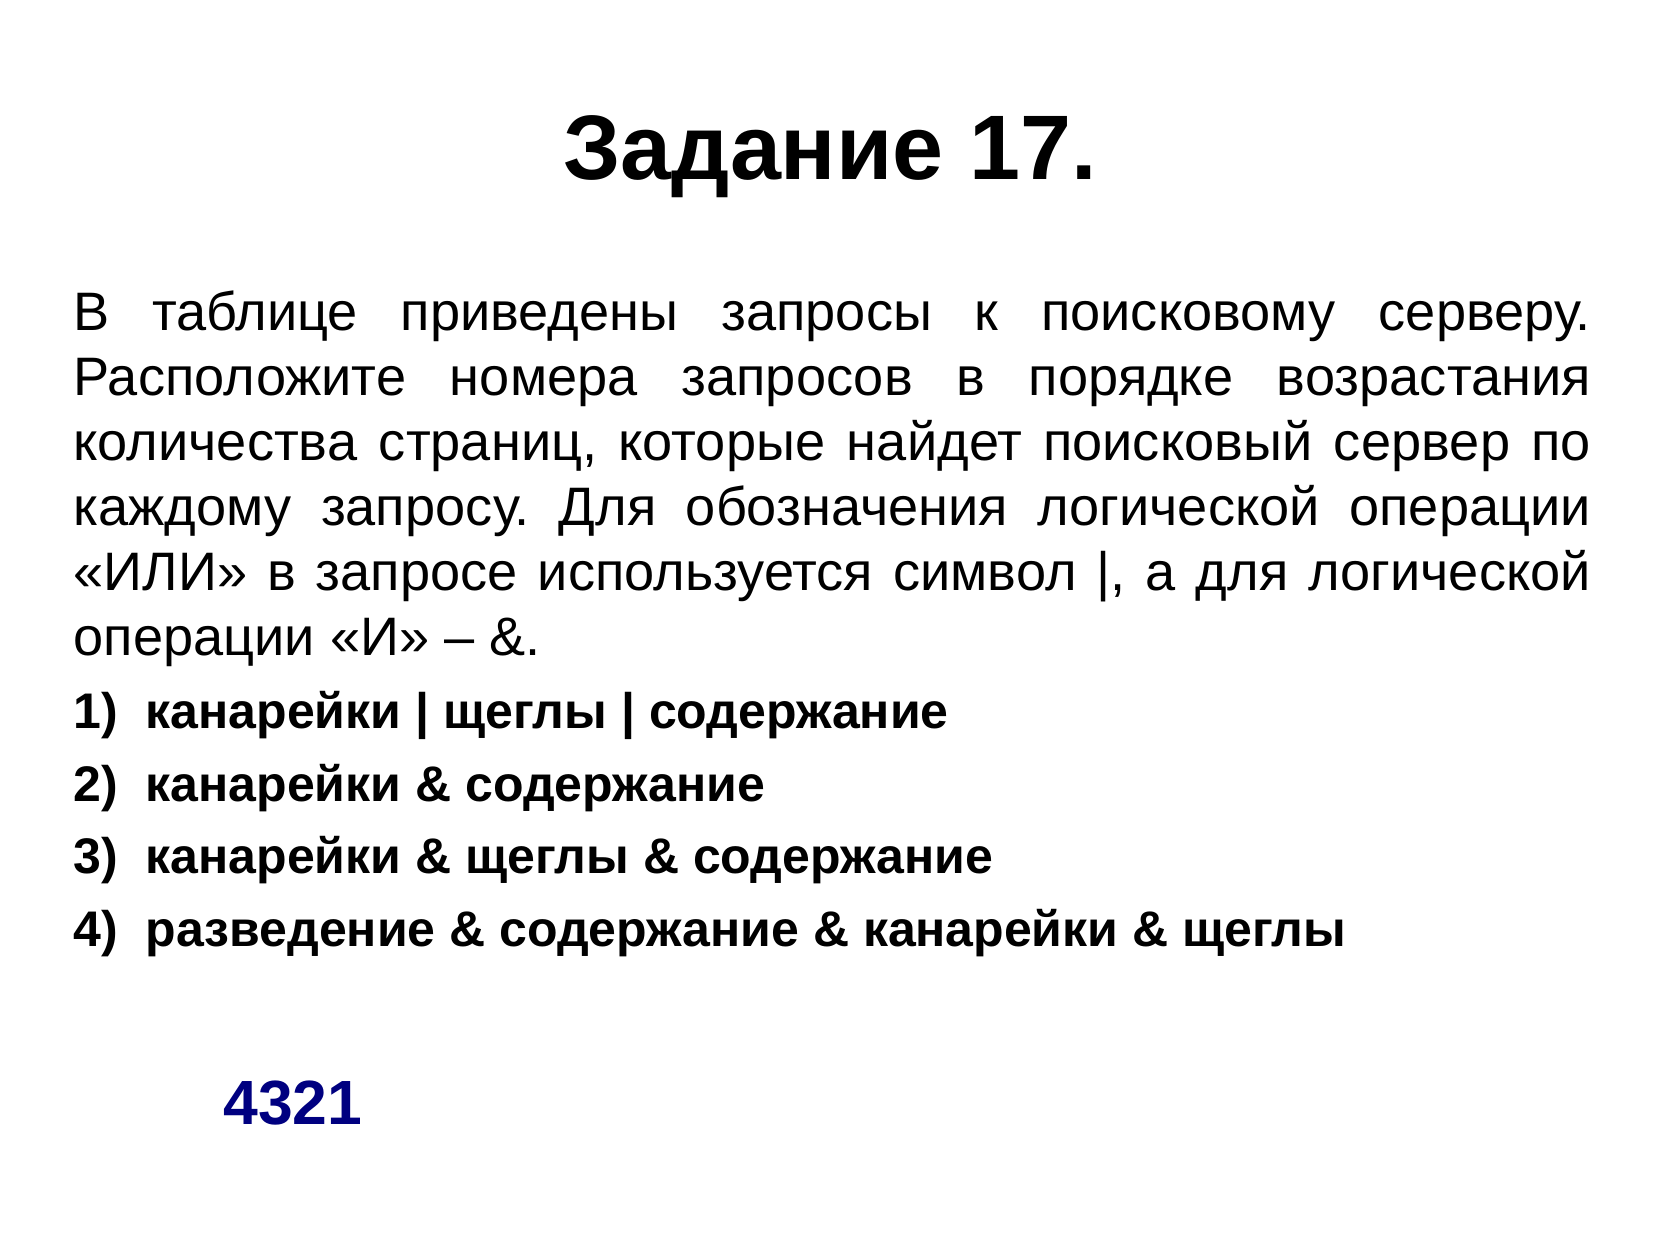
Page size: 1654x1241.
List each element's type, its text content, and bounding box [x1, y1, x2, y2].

title Задание 17. [82, 68, 1571, 268]
list В таблице приведены запросы к поисковому серверу. Расположите номера запросов в порядке возрастания количества страниц, которые найдет поисковый сервер по каждому запросу. Для обозначения логической операции «ИЛИ» в запросе используется символ |, а для логической операции «И» – &. 1) канарейки | щеглы | содержание 2) канарейки & содержание 3) канарейки & щеглы & содержание 4) разведение & содержание & канарейки & щеглы 4321 [58, 268, 1609, 1194]
